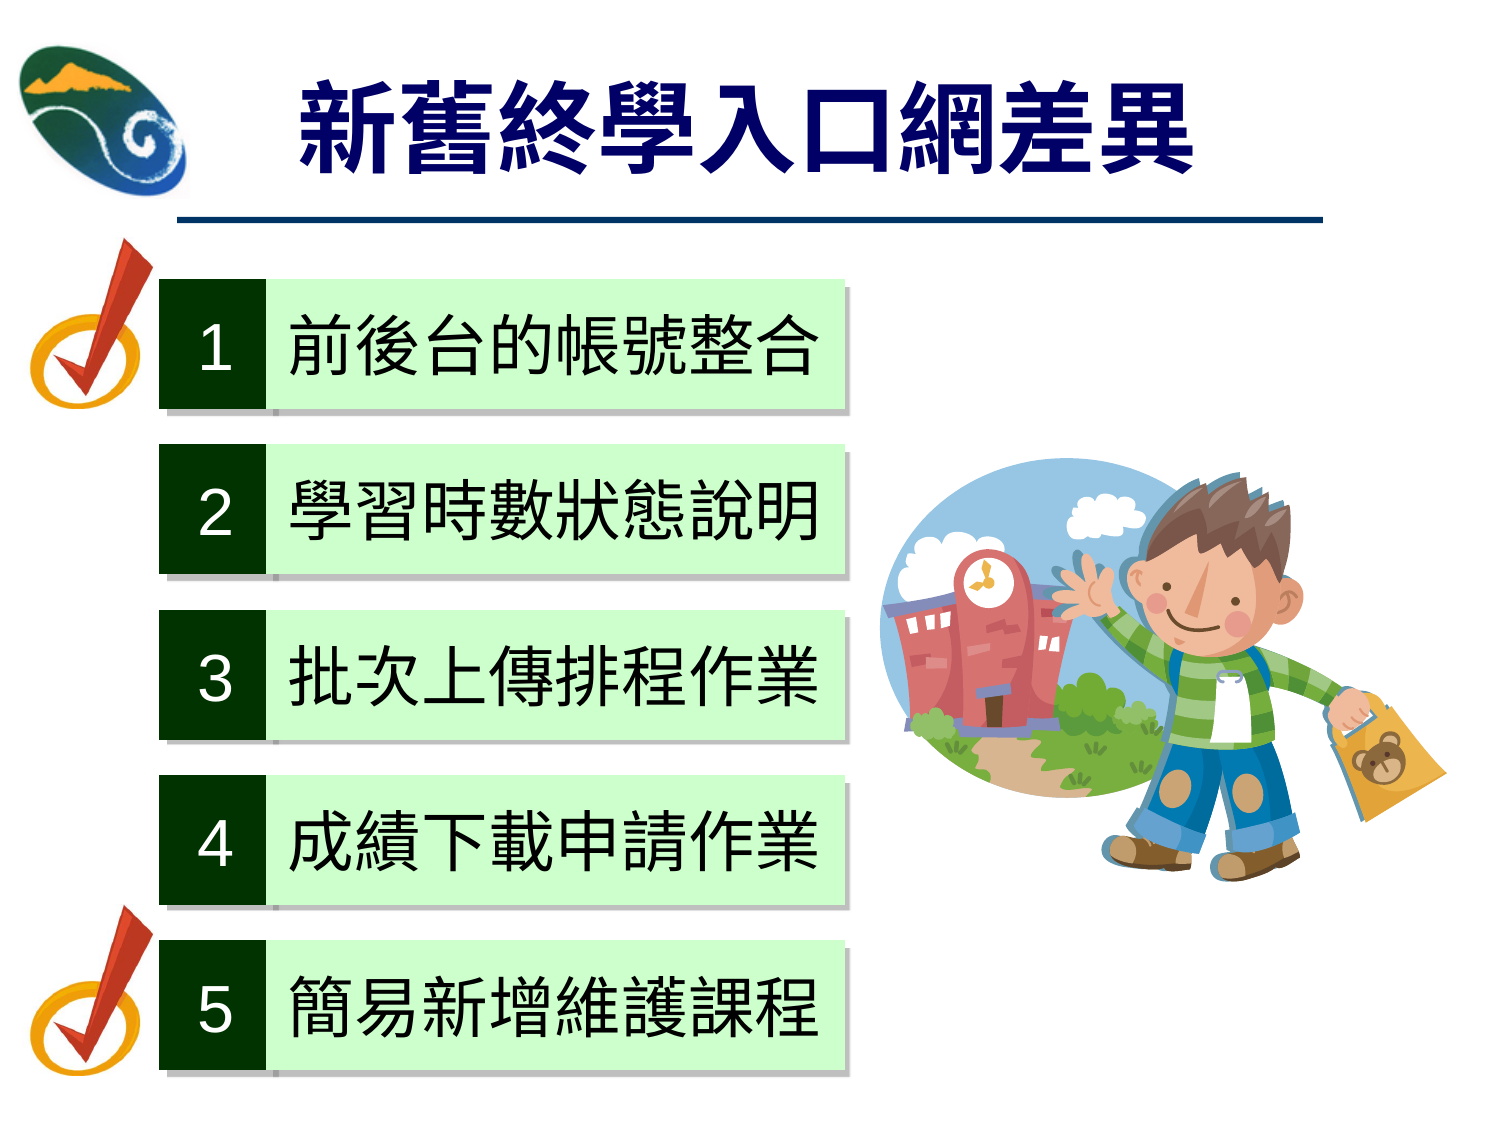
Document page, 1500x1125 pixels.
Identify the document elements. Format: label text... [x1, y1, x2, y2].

picture [879, 458, 1447, 882]
text_box 批次上傳排程作業 [266, 610, 845, 740]
picture [5, 904, 178, 1077]
text_box 成績下載申請作業 [266, 775, 845, 905]
text_box 新舊終學入口網差異 [110, 55, 1385, 196]
picture [17, 42, 190, 199]
text_box 前後台的帳號整合 [266, 279, 845, 409]
text_box 3 [159, 610, 266, 740]
text_box 簡易新增維護課程 [266, 940, 845, 1070]
picture [5, 237, 178, 409]
text_box 1 [159, 279, 266, 409]
text_box 5 [159, 940, 266, 1070]
text_box 4 [159, 775, 266, 905]
text_box 2 [159, 444, 266, 574]
text_box 學習時數狀態說明 [266, 444, 845, 574]
